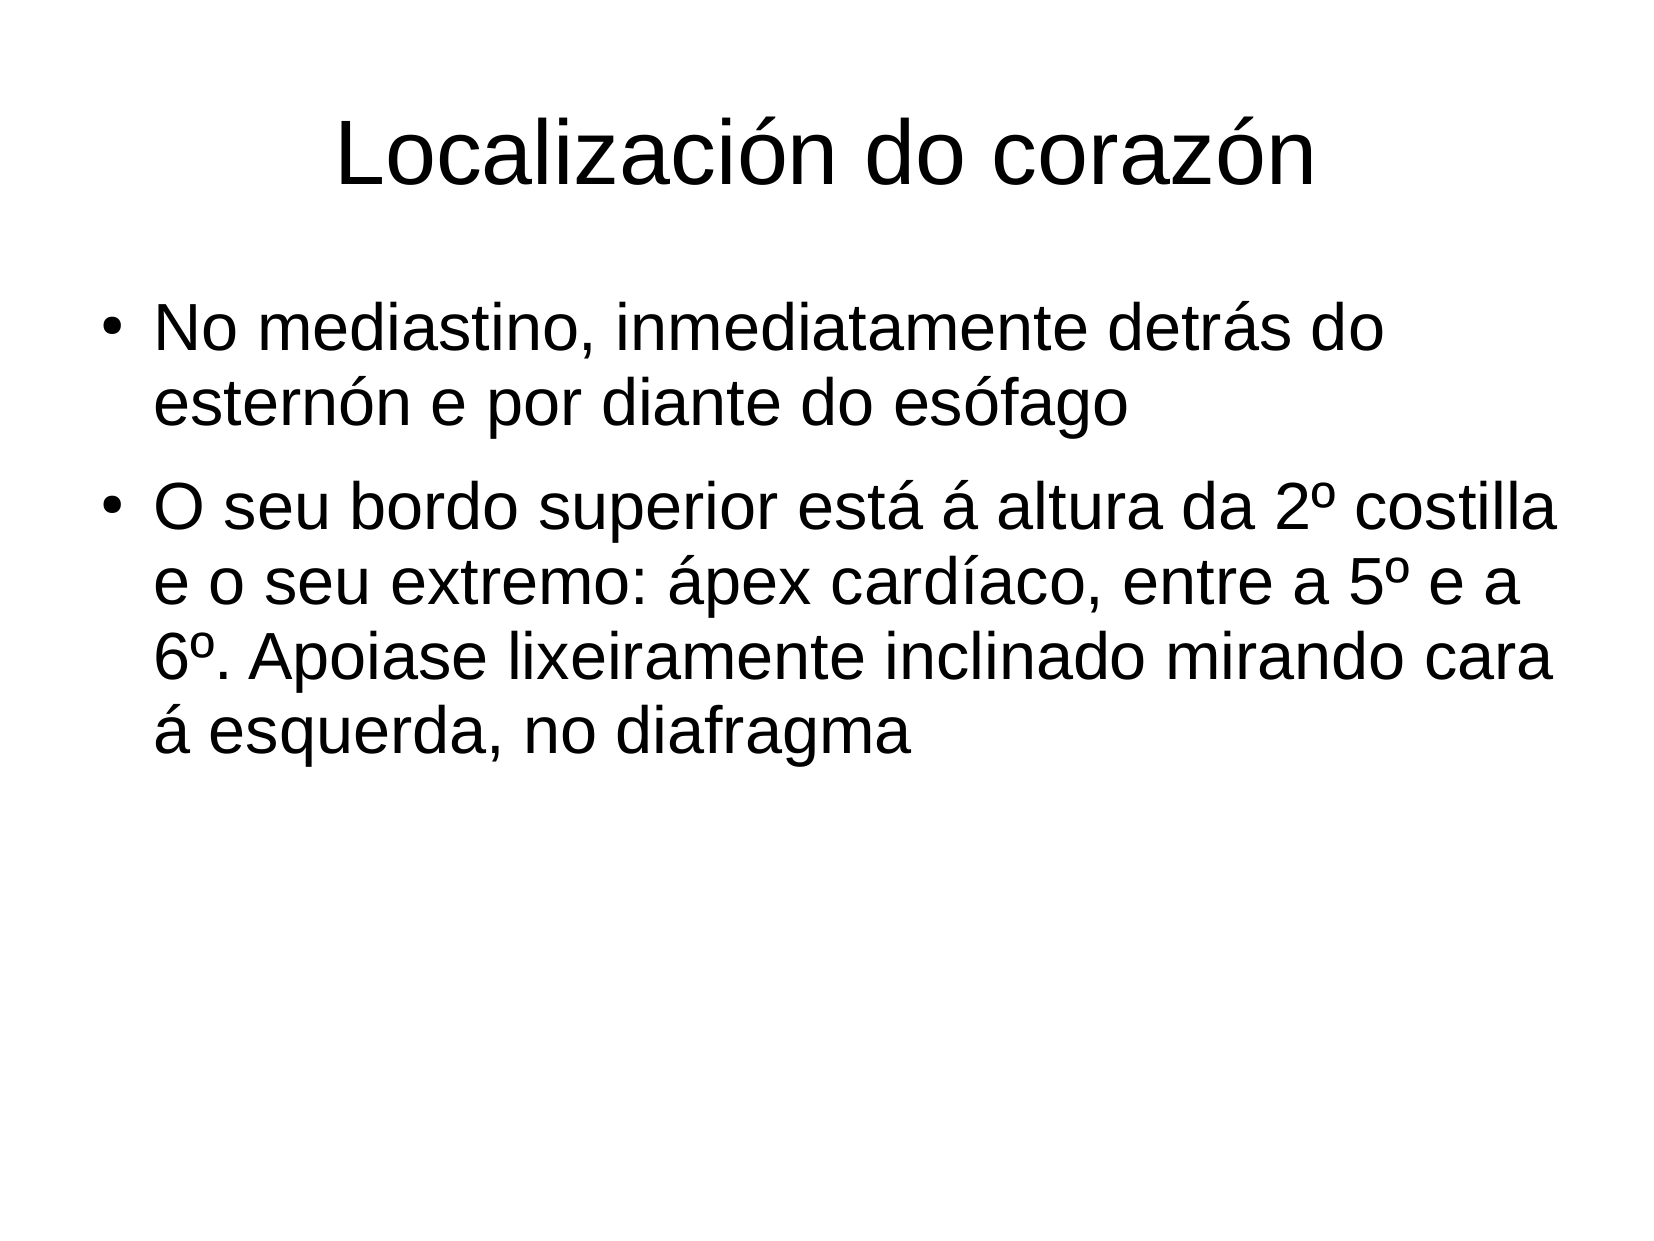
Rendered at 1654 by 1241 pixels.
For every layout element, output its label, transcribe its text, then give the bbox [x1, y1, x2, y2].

list No mediastino, inmediatamente detrás do esternón e por diante do esófago O seu bordo superior está á altura da 2º costilla e o seu extremo: ápex cardíaco, entre a 5º e a 6º. Apoiase lixeiramente inclinado mirando cara á esquerda, no diafragma [82, 290, 1571, 1010]
title Localización do corazón [82, 49, 1571, 257]
